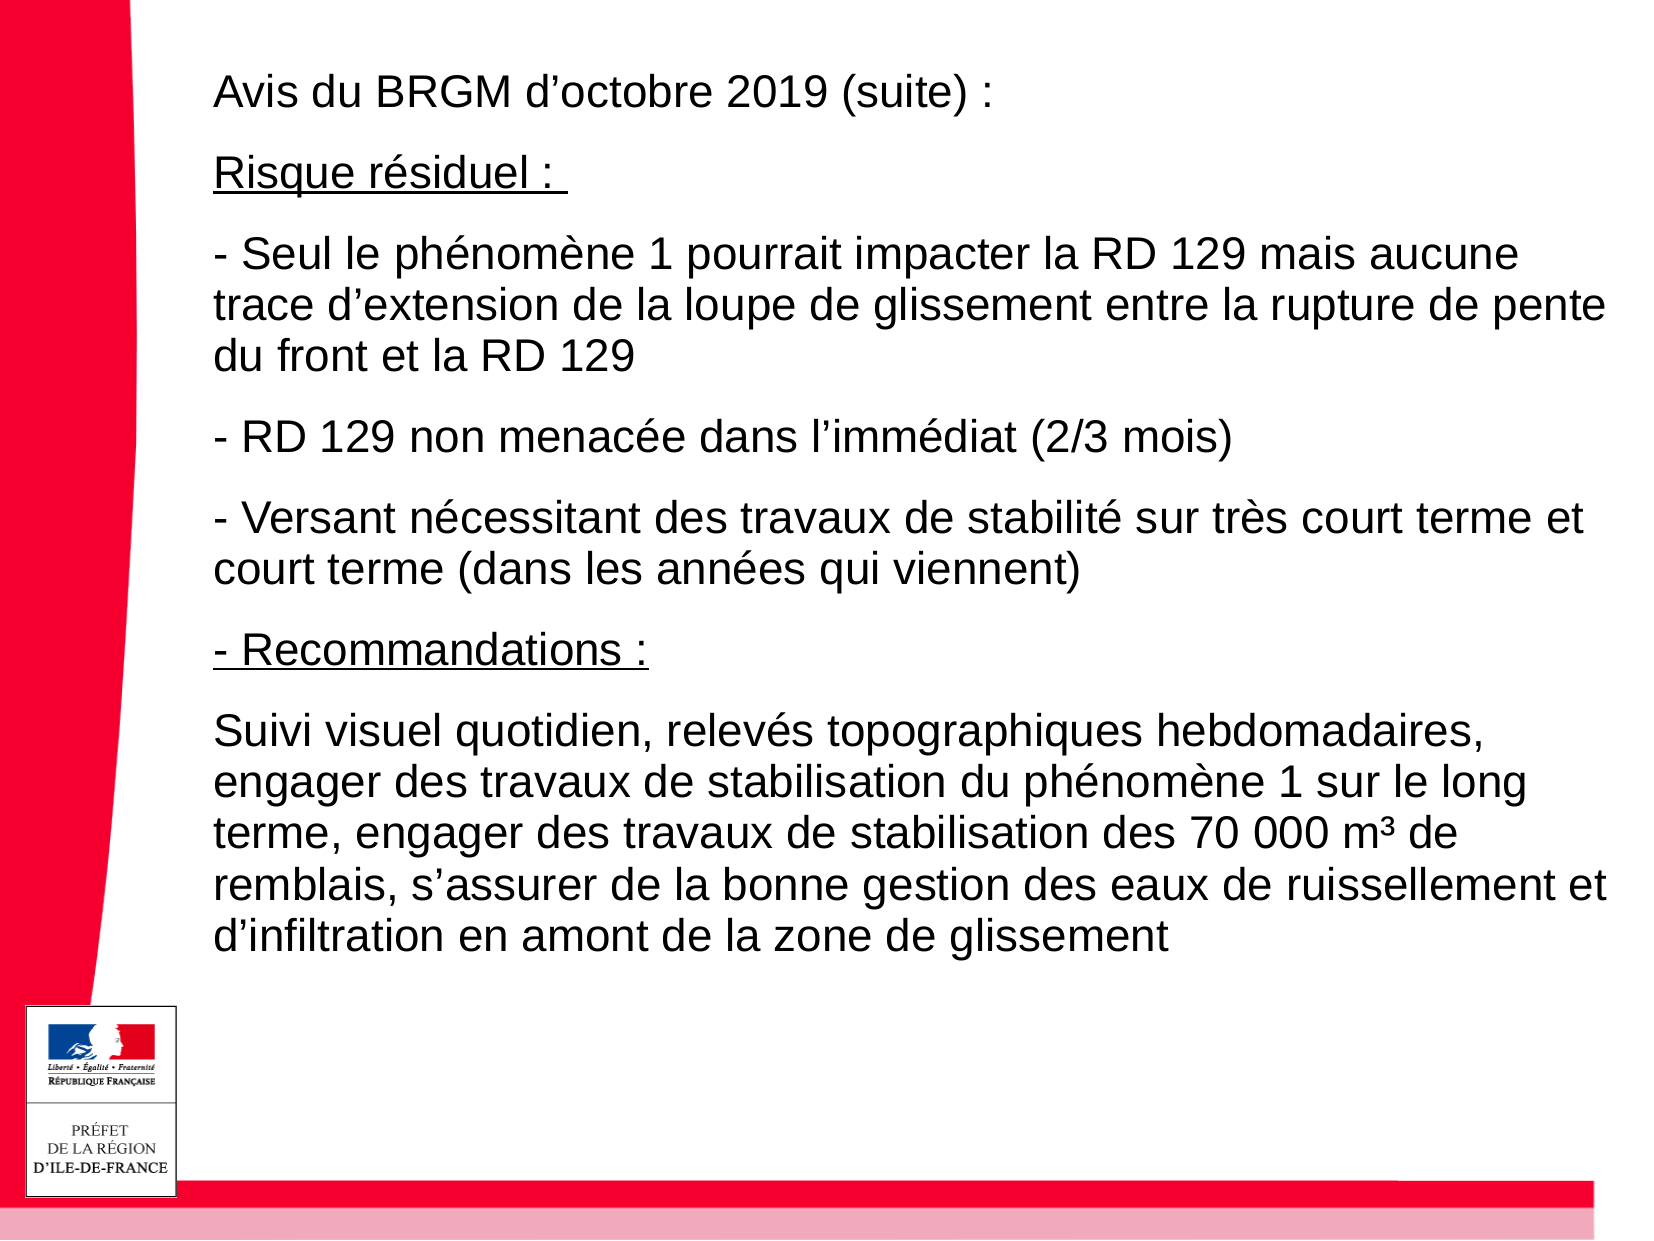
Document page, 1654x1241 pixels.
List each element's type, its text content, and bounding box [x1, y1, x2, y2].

picture [0, 0, 1653, 1240]
list Avis du BRGM d’octobre 2019 (suite) : Risque résiduel : - Seul le phénomène 1 pourrait impacter la RD 129 mais aucune trace d’extension de la loupe de glissement entre la rupture de pente du front et la RD 129 - RD 129 non menacée dans l’immédiat (2/3 mois) - Versant nécessitant des travaux de stabilité sur très court terme et court terme (dans les années qui viennent) - Recommandations : Suivi visuel quotidien, relevés topographiques hebdomadaires, engager des travaux de stabilisation du phénomène 1 sur le long terme, engager des travaux de stabilisation des 70 000 m³ de remblais, s’assurer de la bonne gestion des eaux de ruissellement et d’infiltration en amont de la zone de glissement [142, 66, 1631, 1106]
